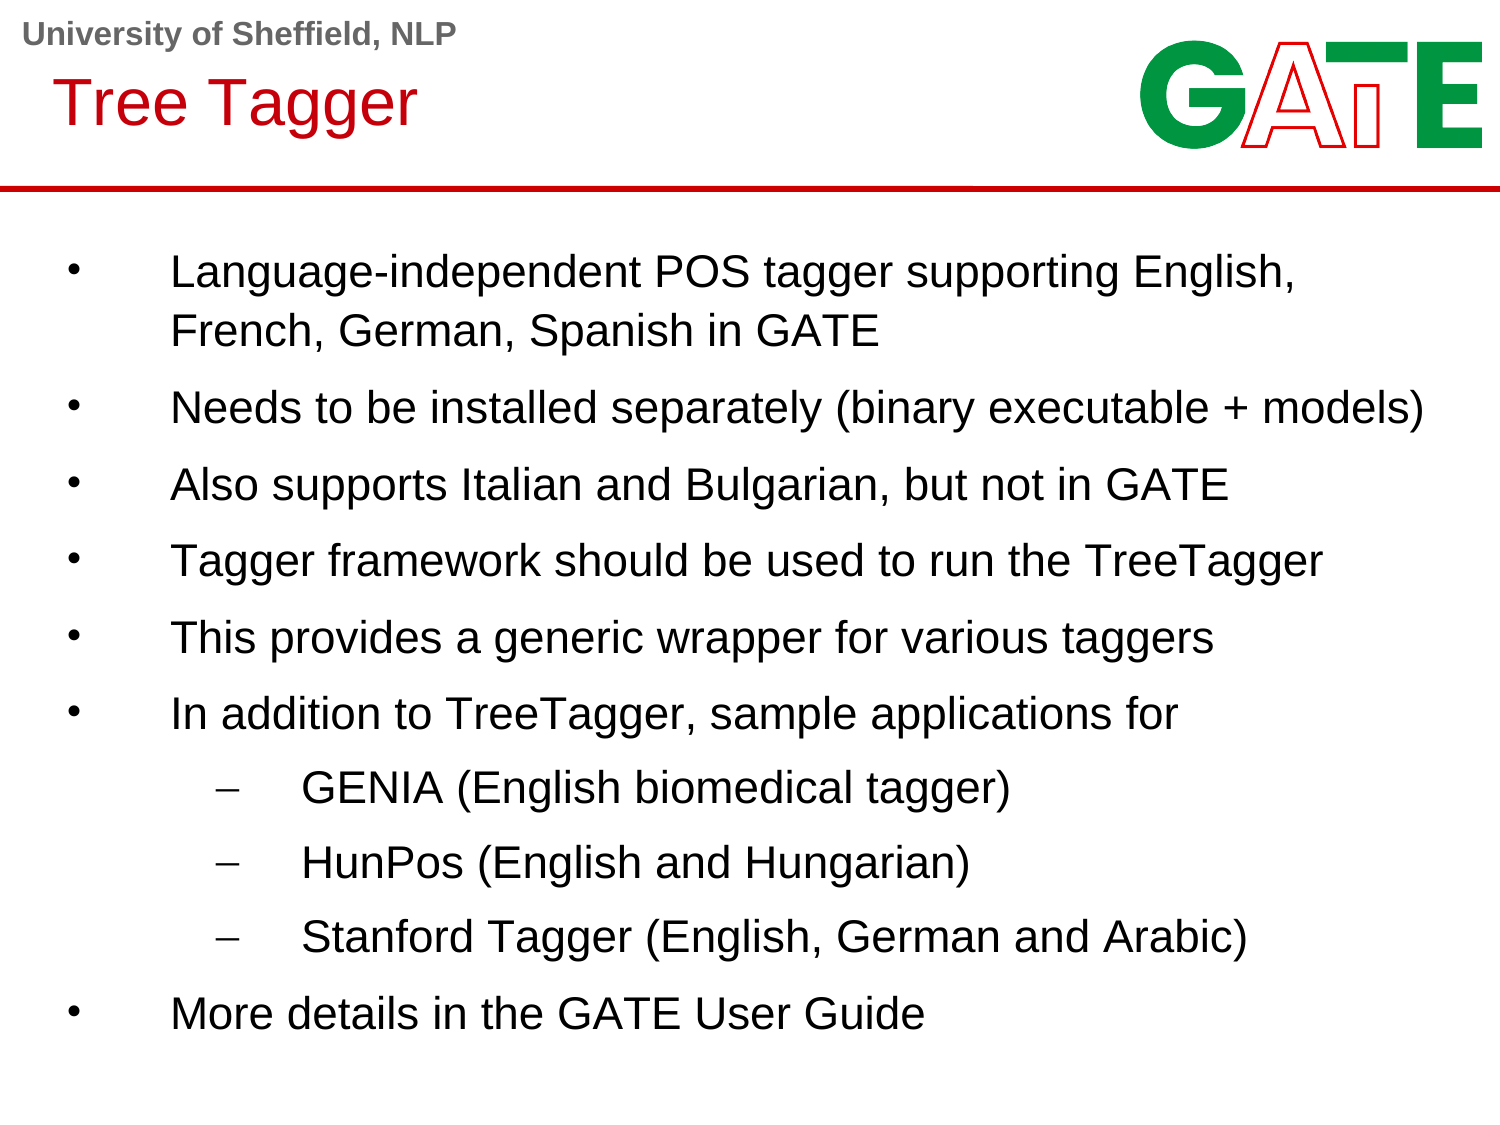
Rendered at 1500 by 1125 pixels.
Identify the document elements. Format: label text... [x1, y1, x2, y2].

title Tree Tagger [37, 0, 1381, 197]
list Language-independent POS tagger supporting English, French, German, Spanish in GATE Needs to be installed separately (binary executable + models) Also supports Italian and Bulgarian, but not in GATE Tagger framework should be used to run the TreeTagger This provides a generic wrapper for various taggers In addition to TreeTagger, sample applications for GENIA (English biomedical tagger) HunPos (English and Hungarian) Stanford Tagger (English, German and Arabic) More details in the GATE User Guide [51, 228, 1477, 1111]
picture [1381, 23, 1489, 166]
